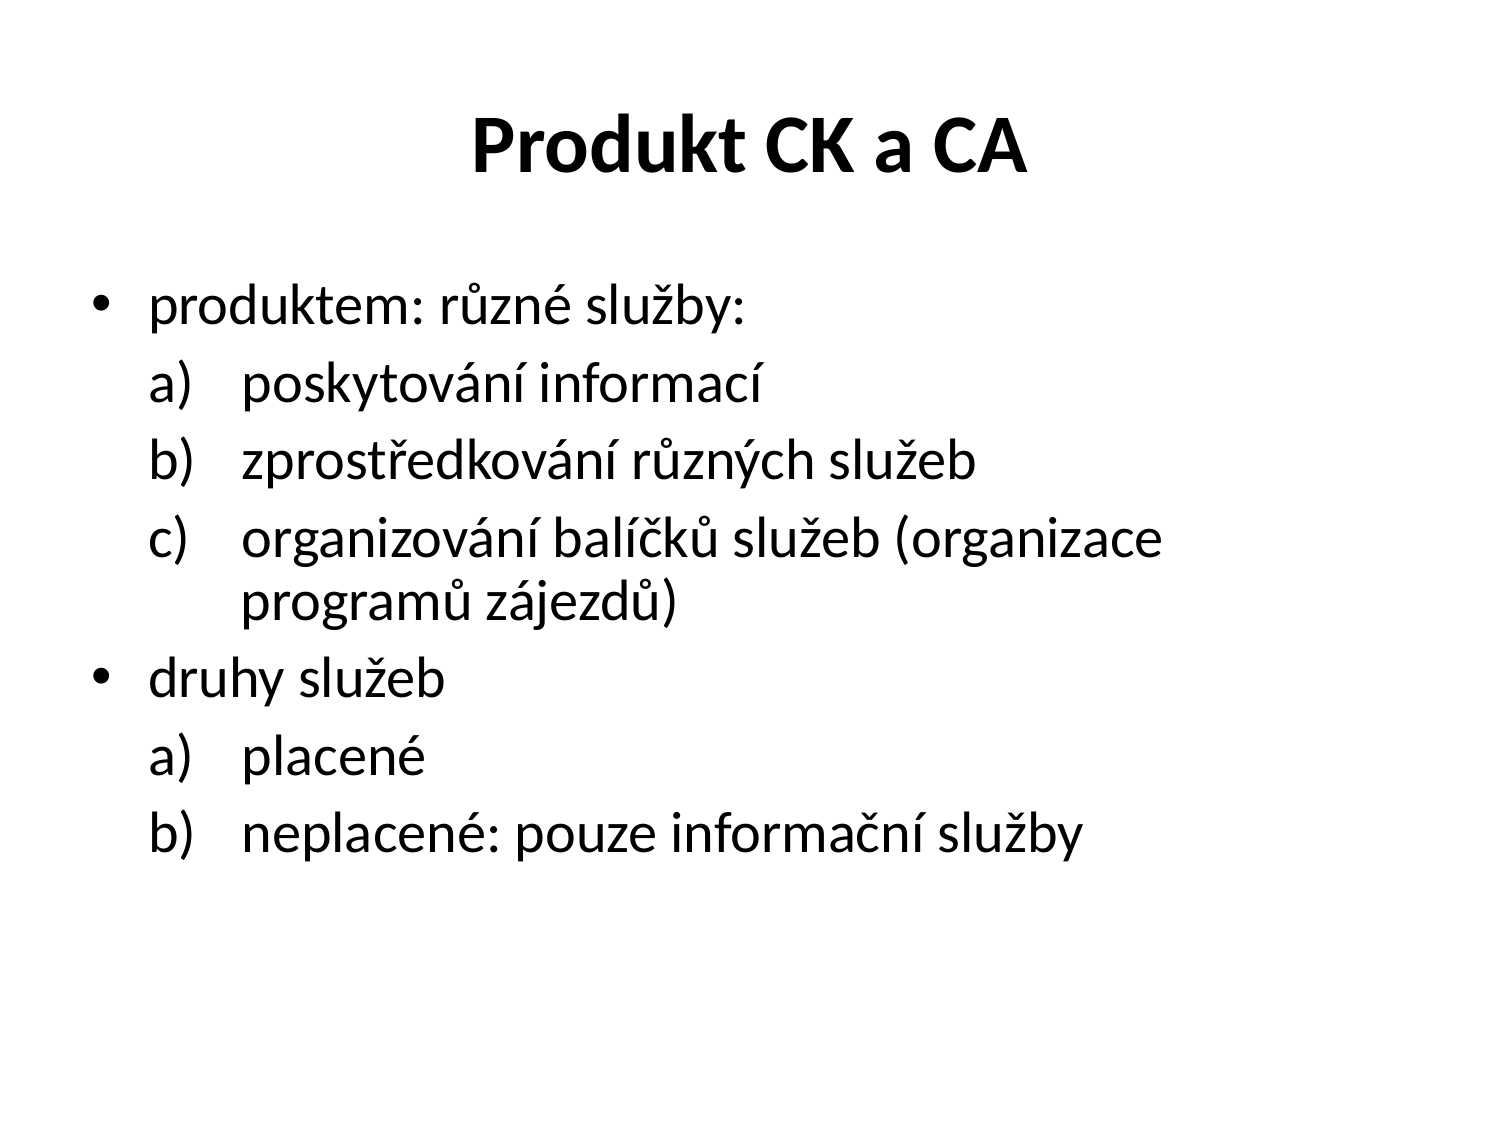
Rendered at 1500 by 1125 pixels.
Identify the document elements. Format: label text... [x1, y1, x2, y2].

title Produkt CK a CA [75, 45, 1426, 233]
list produktem: různé služby: a) poskytování informací b) zprostředkování různých služeb c) organizování balíčků služeb (organizace programů zájezdů) druhy služeb a) placené b) neplacené: pouze informační služby [76, 267, 1427, 1028]
